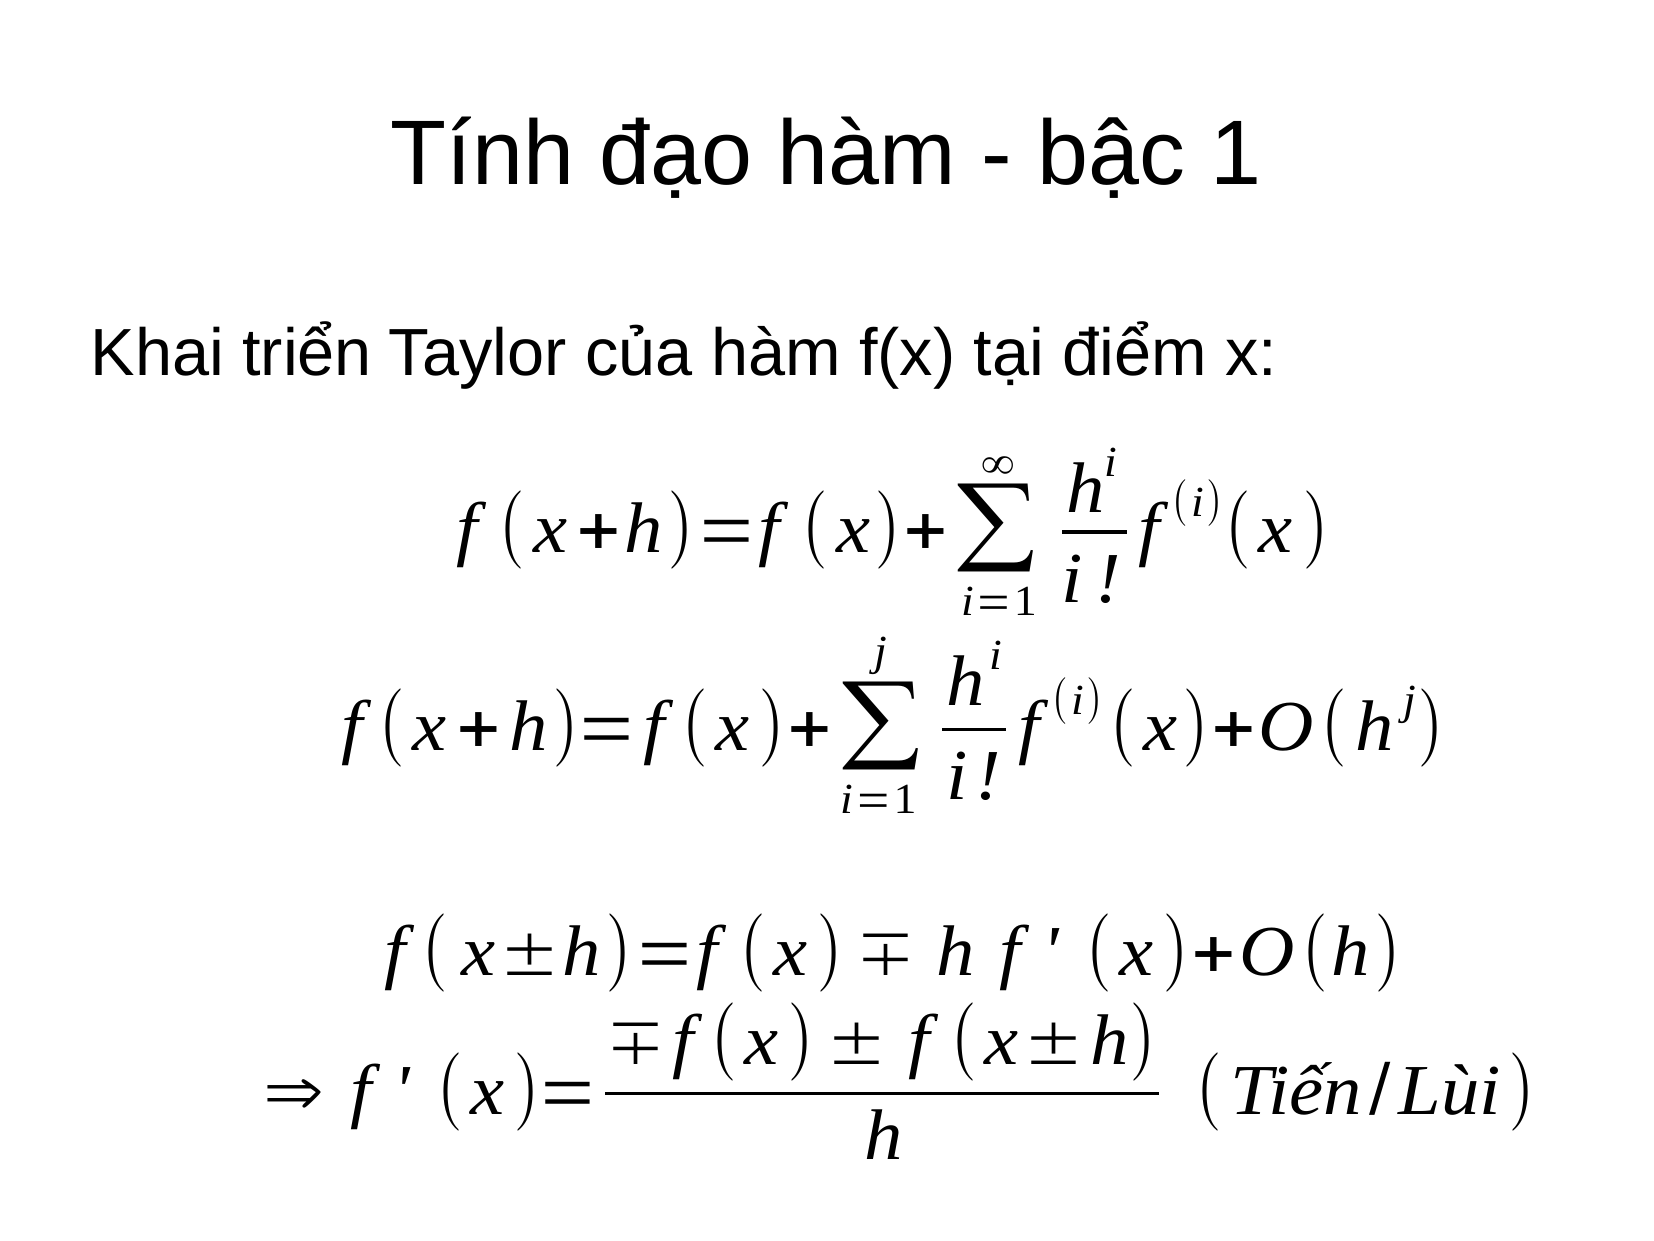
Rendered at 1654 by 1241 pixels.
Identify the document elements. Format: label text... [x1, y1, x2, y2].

subtitle Khai triển Taylor của hàm f(x) tại điểm x: [88, 265, 1577, 589]
title Tính đạo hàm - bậc 1 [82, 49, 1571, 257]
chart [230, 435, 1553, 1177]
